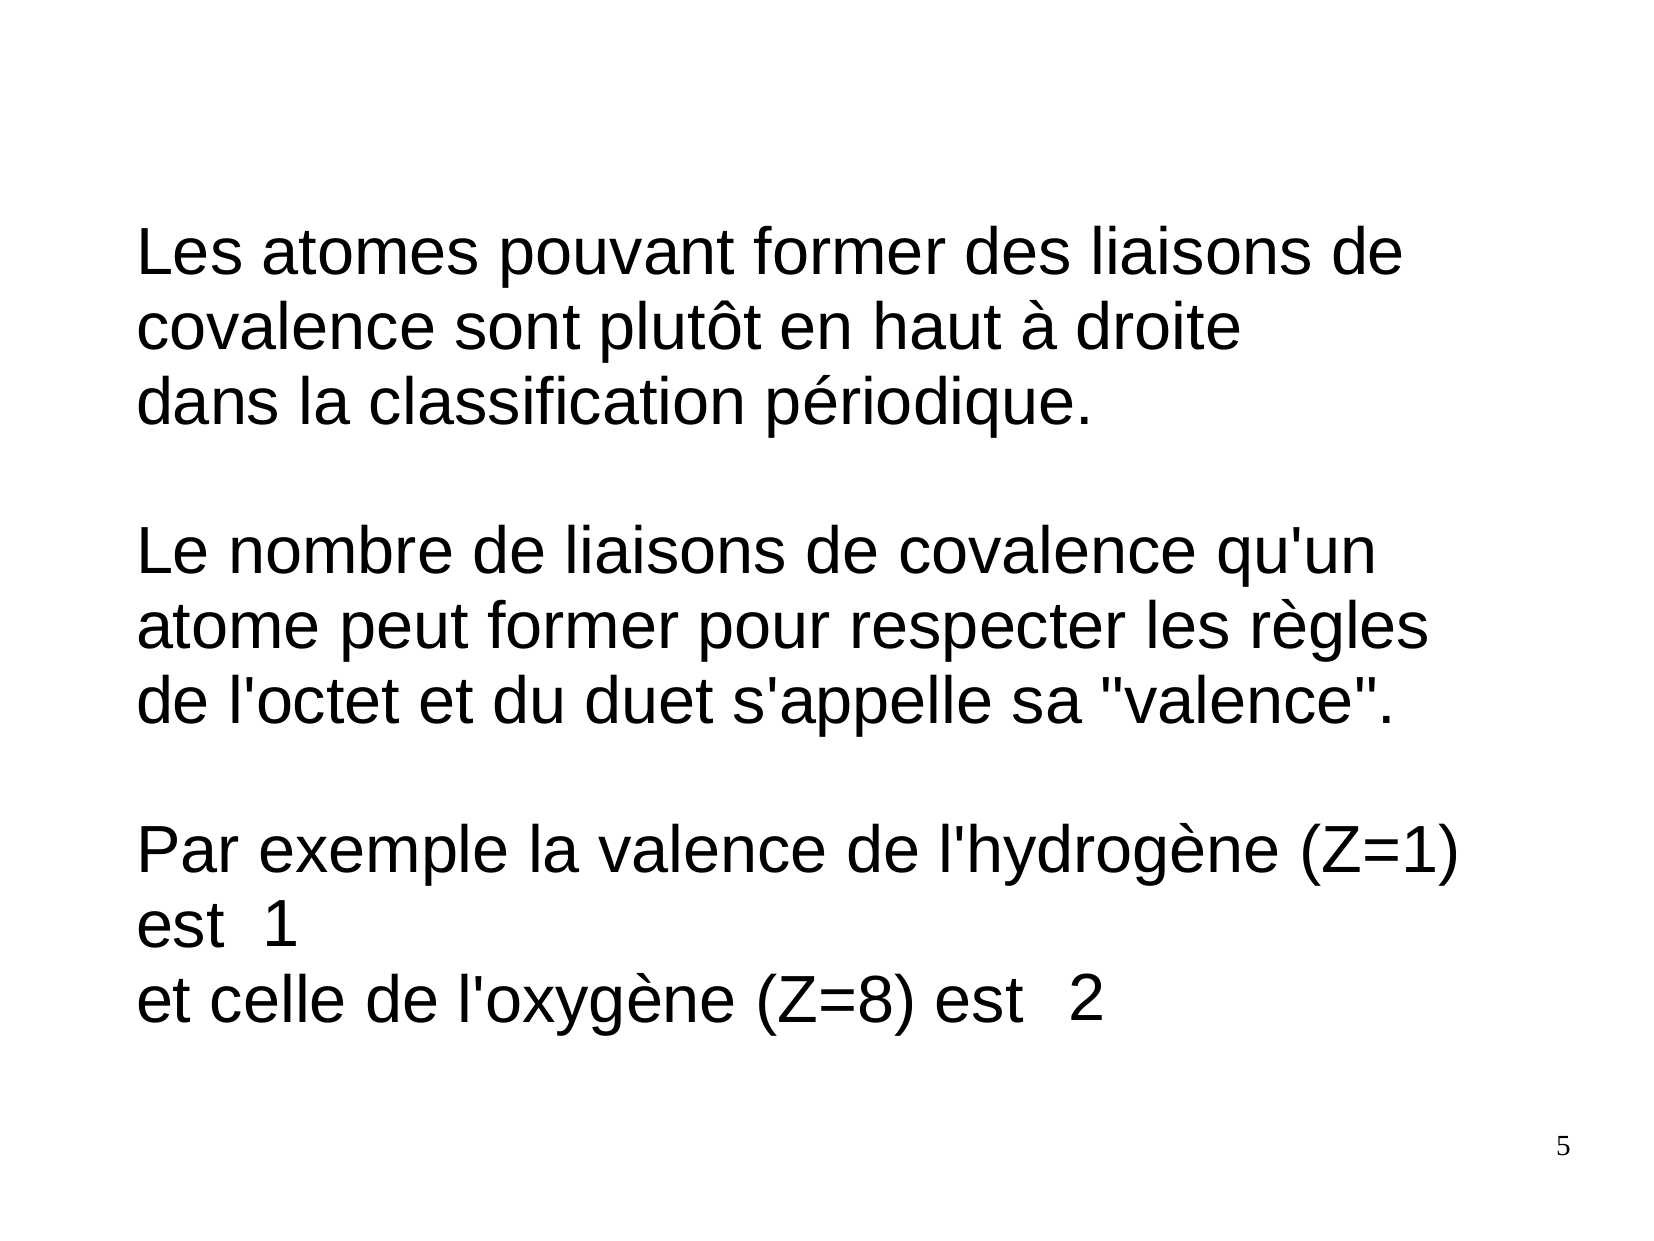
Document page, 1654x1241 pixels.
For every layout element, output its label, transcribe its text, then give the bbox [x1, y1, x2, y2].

text_box Les atomes pouvant former des liaisons de covalence sont plutôt en haut à droite dans la classification périodique. Le nombre de liaisons de covalence qu'un atome peut former pour respecter les règles de l'octet et du duet s'appelle sa "valence". Par exemple la valence de l'hydrogène (Z=1) est et celle de l'oxygène (Z=8) est [121, 206, 1477, 1086]
text_box 1 [247, 878, 315, 969]
text_box 2 [1053, 952, 1121, 1043]
